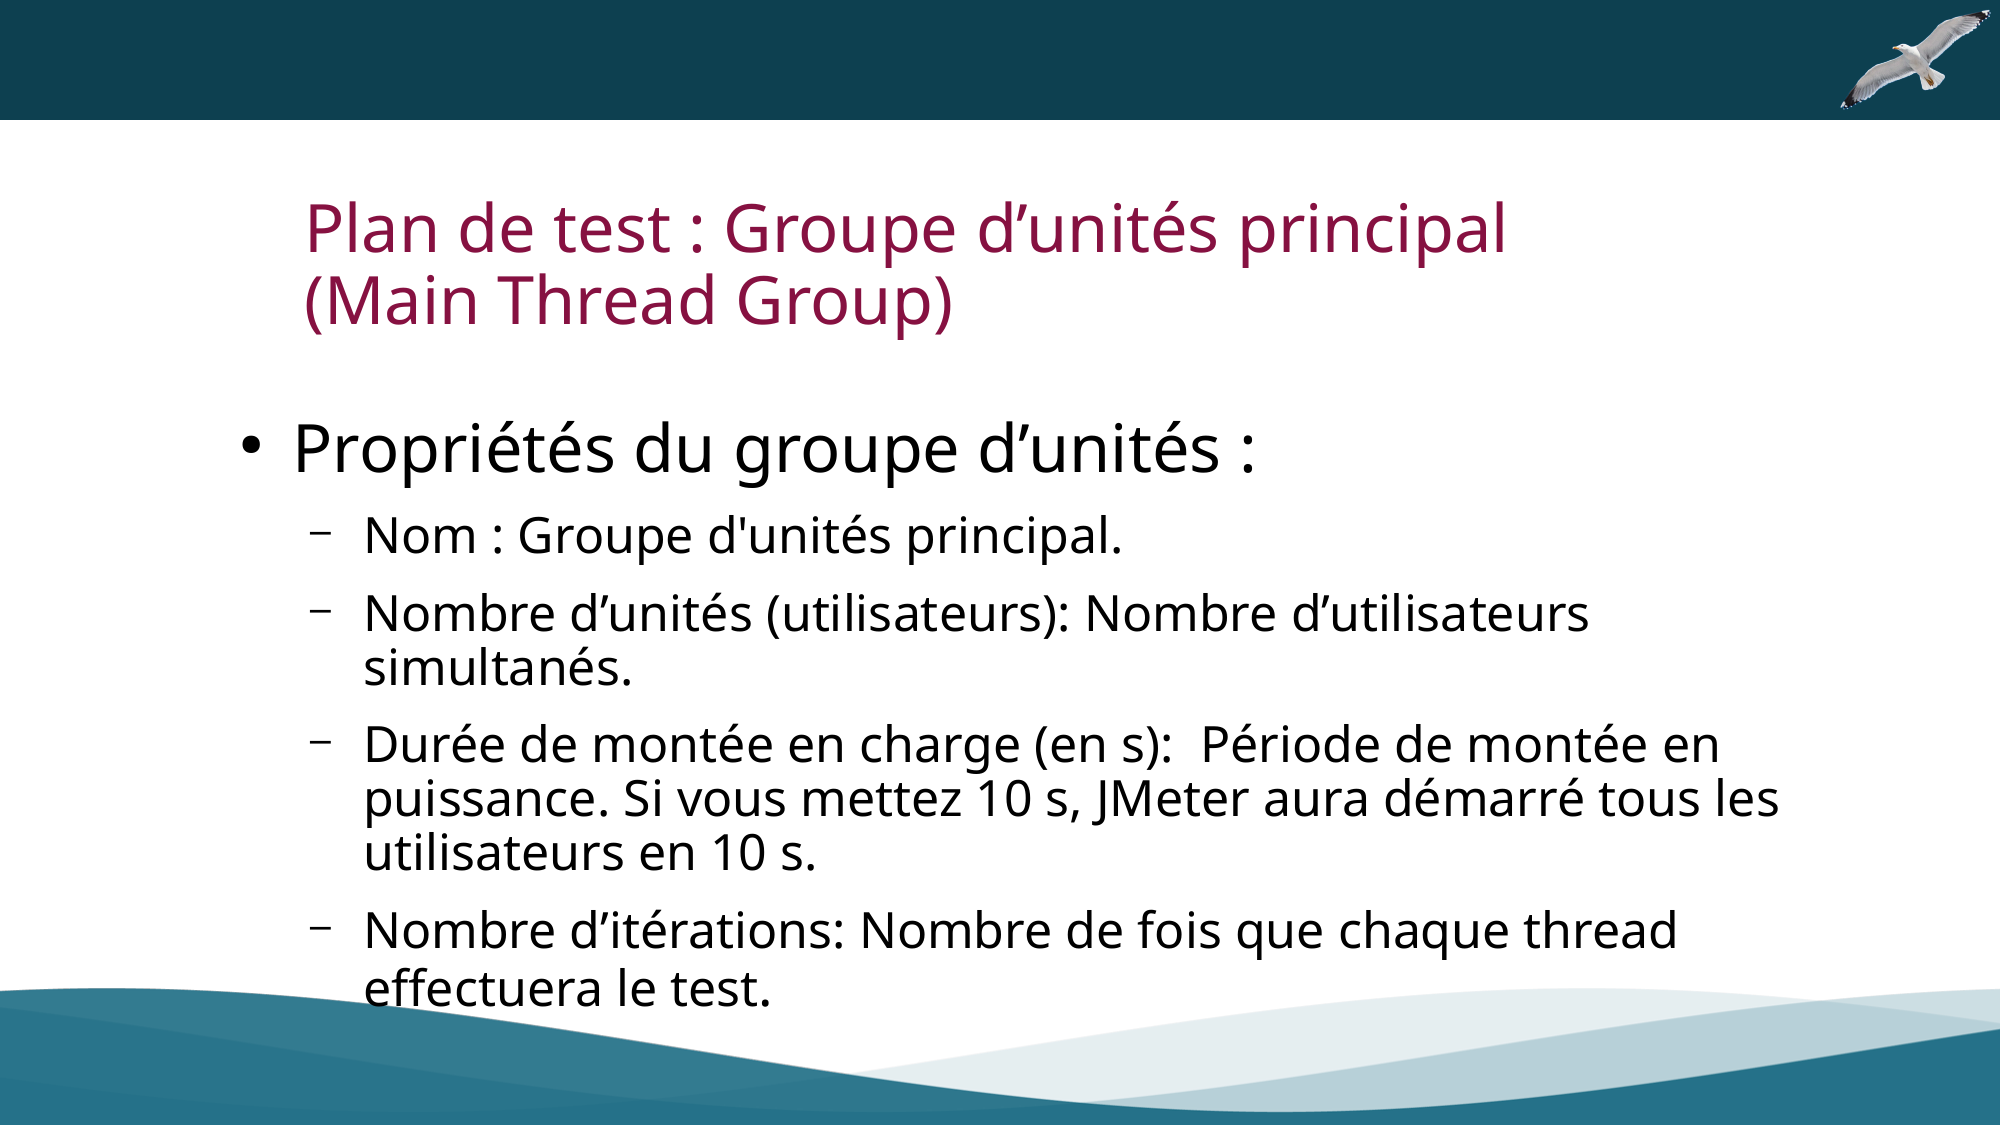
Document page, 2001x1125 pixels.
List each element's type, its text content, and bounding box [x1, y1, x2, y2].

list Plan de test : Groupe d’unités principal (Main Thread Group) [218, 187, 1689, 319]
picture [1820, 0, 2000, 120]
picture [0, 974, 2000, 1125]
list Propriétés du groupe d’unités : Nom : Groupe d'unités principal. Nombre d’unités (utilisateurs): Nombre d’utilisateurs simultanés. Durée de montée en charge (en s): Période de montée en puissance. Si vous mettez 10 s, JMeter aura démarré tous les utilisateurs en 10 s. Nombre d’itérations: Nombre de fois que chaque thread effectuera le test. [206, 407, 1878, 916]
